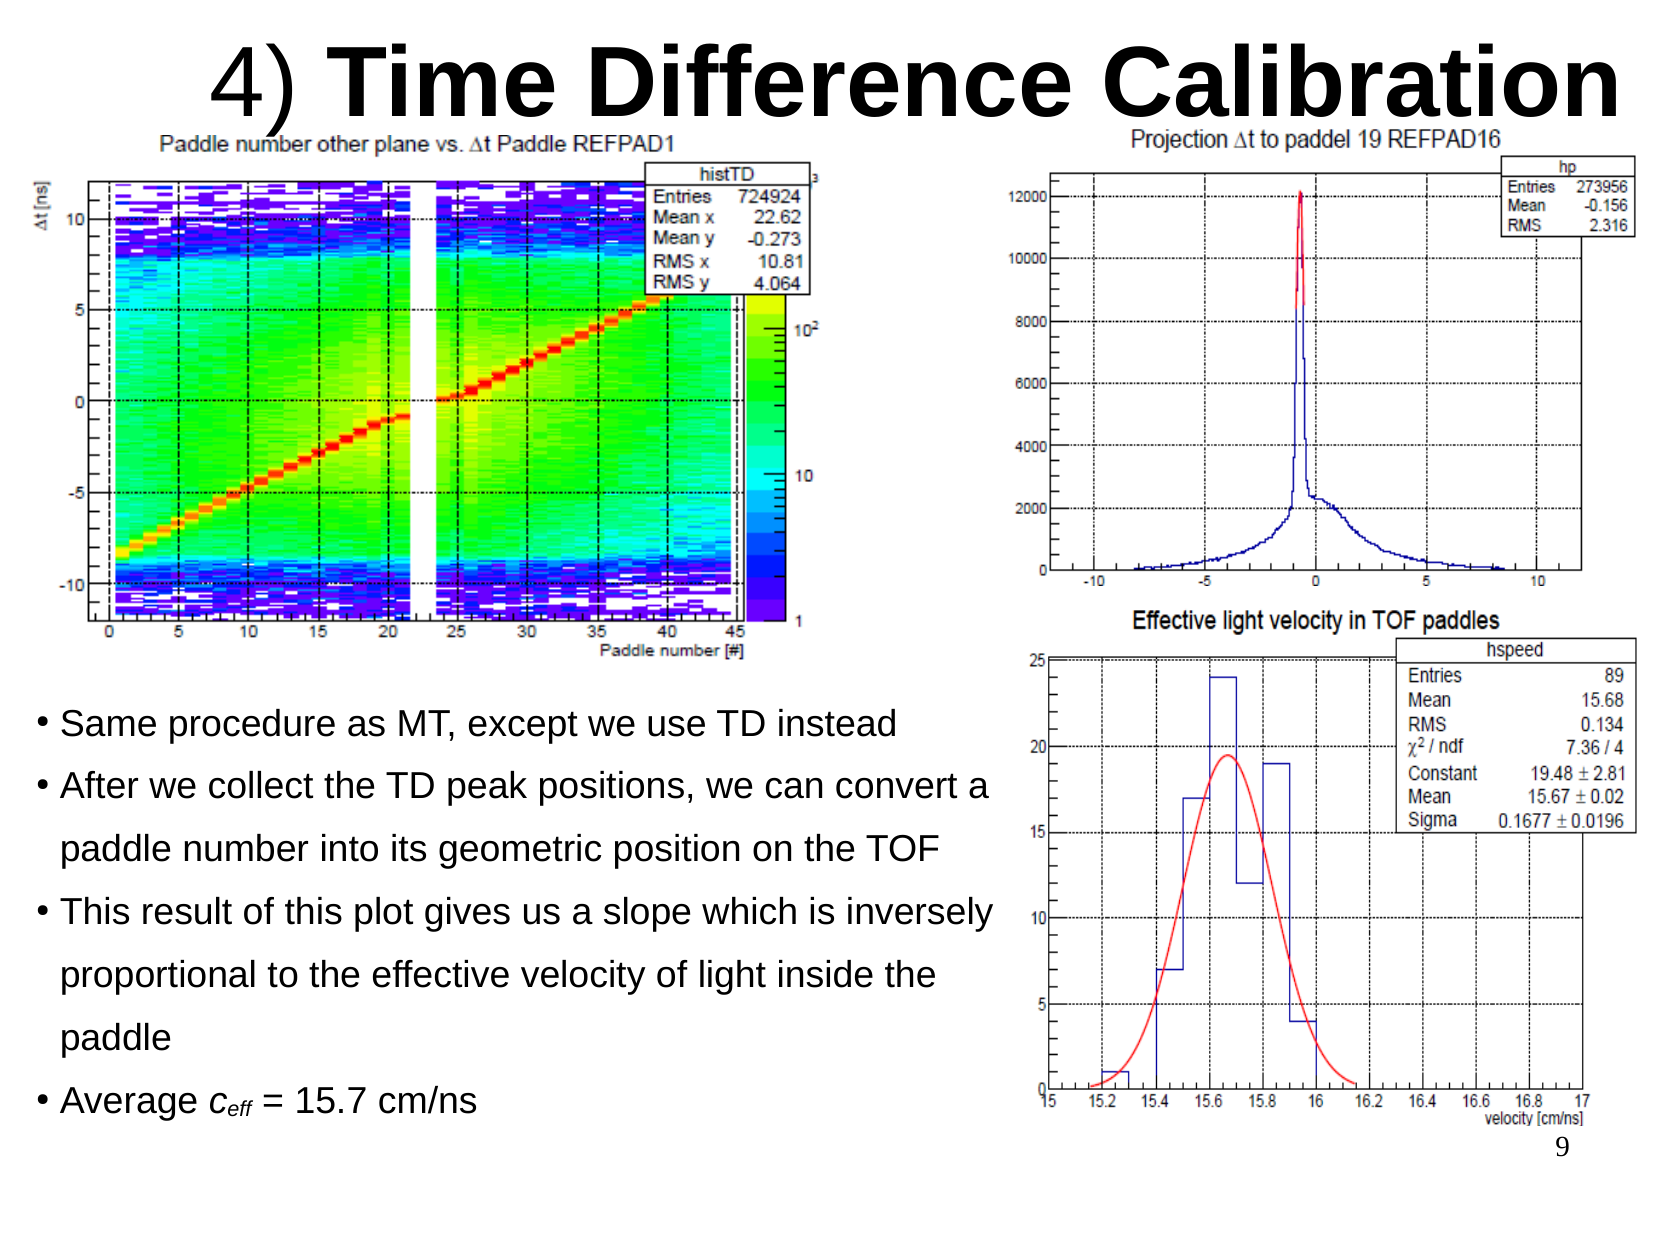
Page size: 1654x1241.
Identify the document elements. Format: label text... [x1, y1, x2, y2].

picture [1024, 600, 1640, 1126]
text_box 4) Time Difference Calibration [195, 18, 1653, 151]
text_box Same procedure as MT, except we use TD instead After we collect the TD peak positions, we can convert a paddle number into its geometric position on the TOF This result of this plot gives us a slope which is inversely proportional to the effective velocity of light inside the paddle Average ceff = 15.7 cm/ns [21, 694, 1096, 1160]
picture [1002, 151, 1636, 586]
picture [26, 135, 826, 661]
